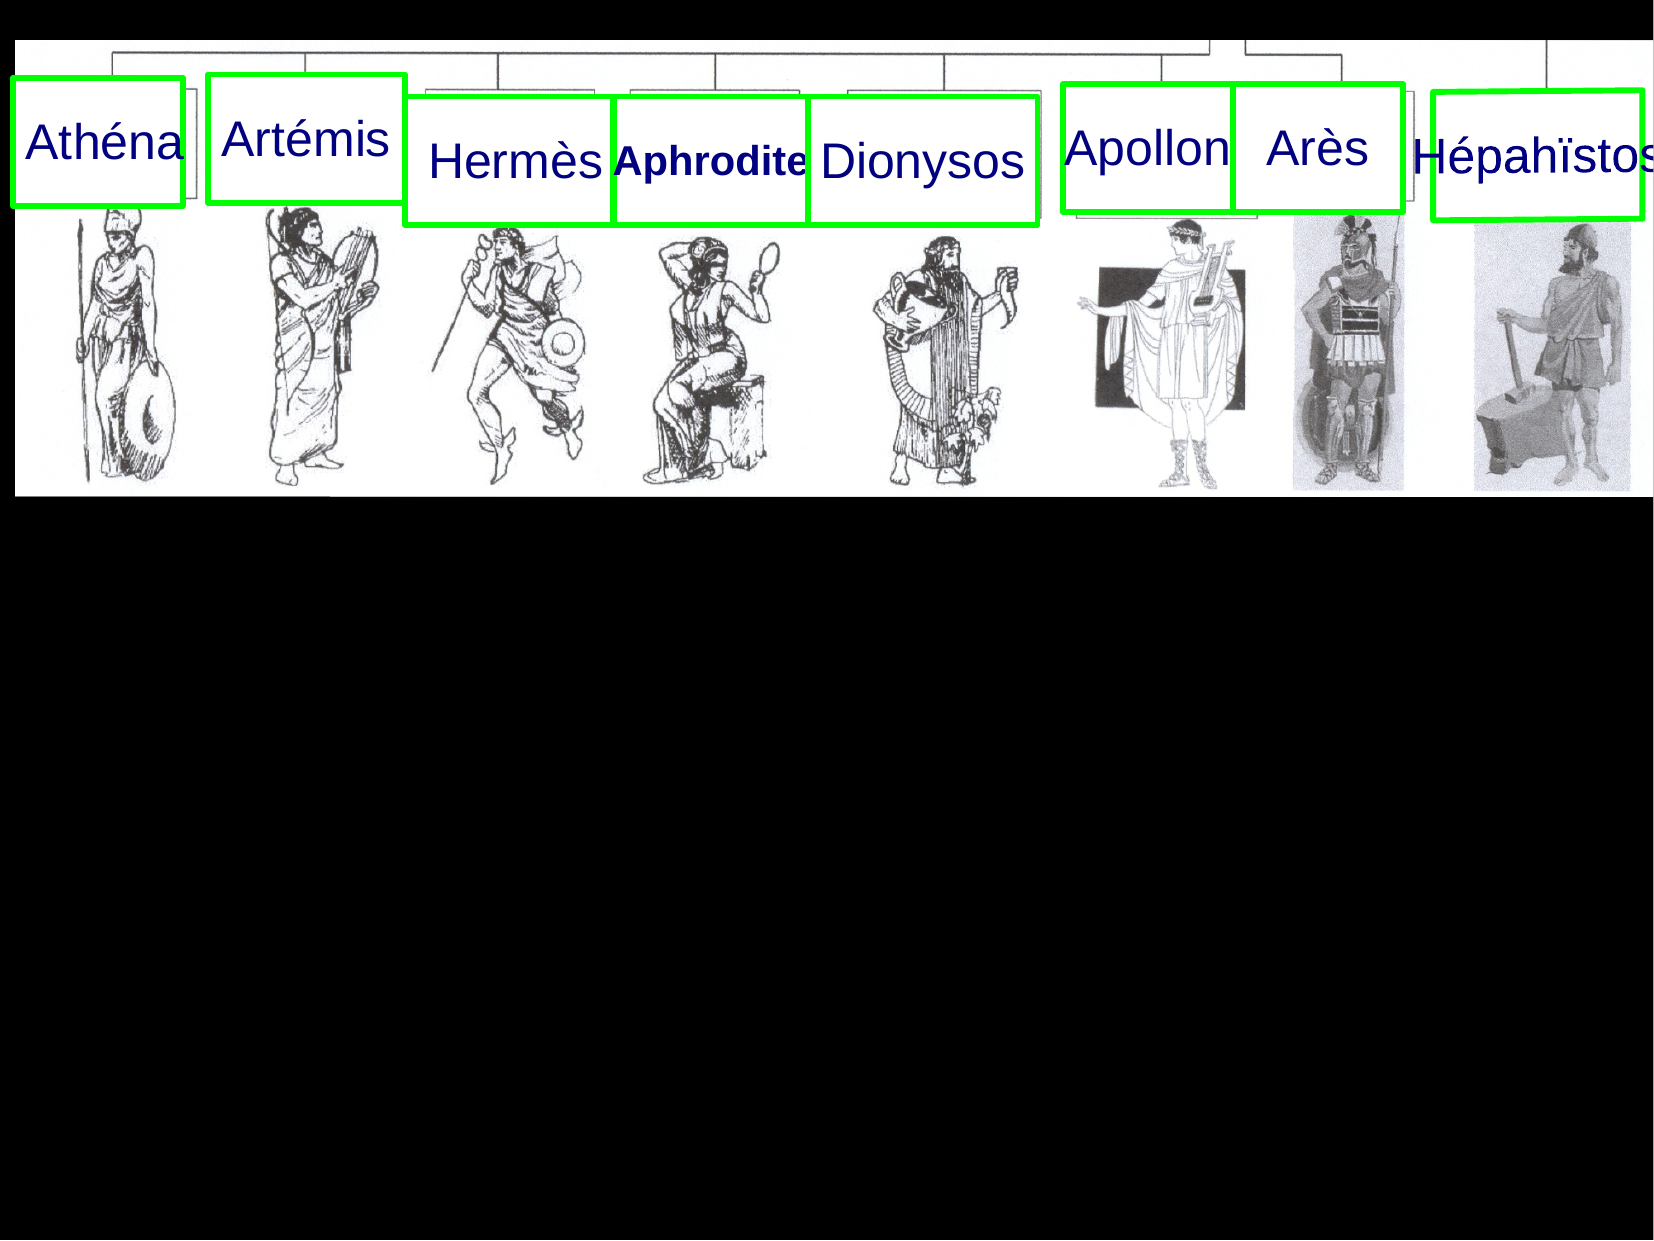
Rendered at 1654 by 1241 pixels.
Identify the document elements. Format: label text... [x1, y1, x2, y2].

text_box Dionysos [808, 96, 1038, 225]
text_box Athéna [163, 146, 175, 156]
text_box Apollon [1062, 83, 1233, 213]
text_box Artémis [208, 74, 405, 203]
picture [14, 39, 1654, 497]
text_box Hermès [404, 96, 613, 225]
text_box Aphrodite [614, 96, 808, 225]
text_box Hépahïstos [1433, 90, 1643, 221]
text_box Athéna [12, 77, 184, 207]
text_box Arès [1233, 83, 1404, 213]
picture [1643, 158, 1654, 168]
picture [1647, 149, 1654, 156]
